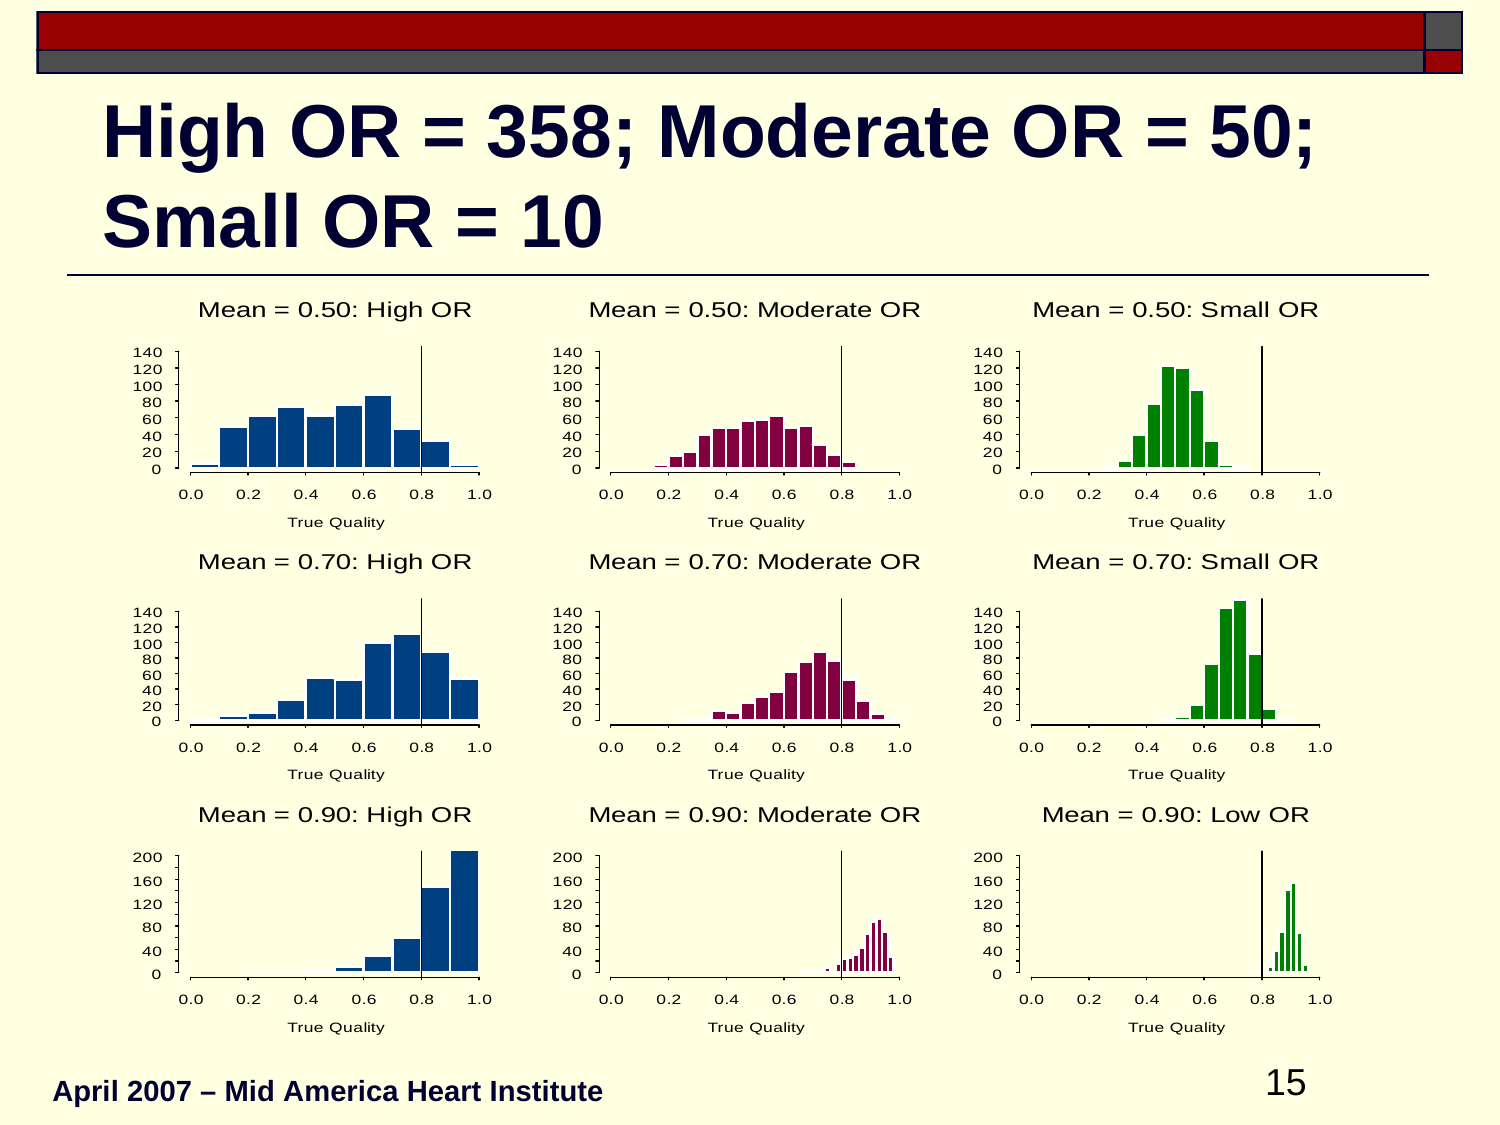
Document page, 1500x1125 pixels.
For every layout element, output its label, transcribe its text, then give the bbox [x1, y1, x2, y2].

text_box High OR = 358; Moderate OR = 50; Small OR = 10 [87, 74, 1450, 271]
chart [87, 275, 1388, 1063]
